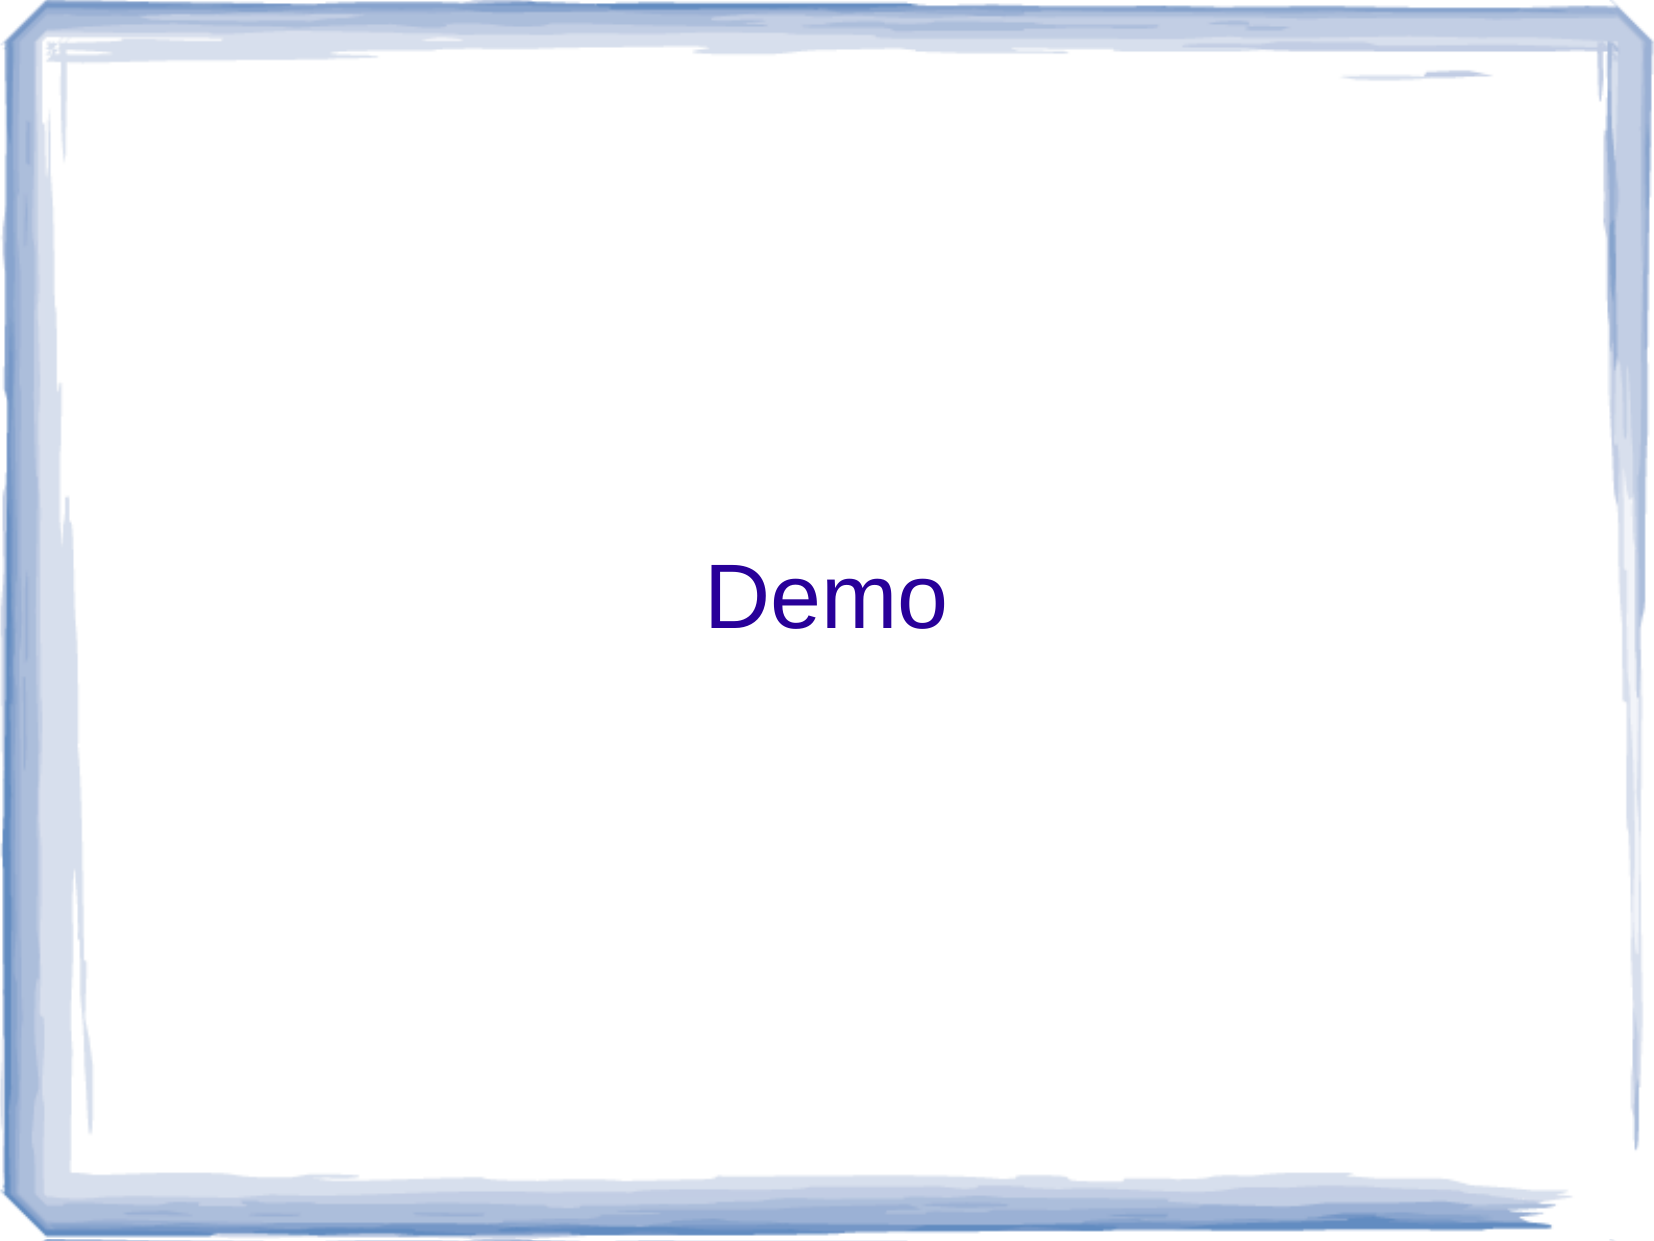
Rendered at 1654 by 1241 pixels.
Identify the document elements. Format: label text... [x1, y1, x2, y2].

subtitle Demo [82, 49, 1571, 1144]
picture [0, 0, 1654, 1241]
